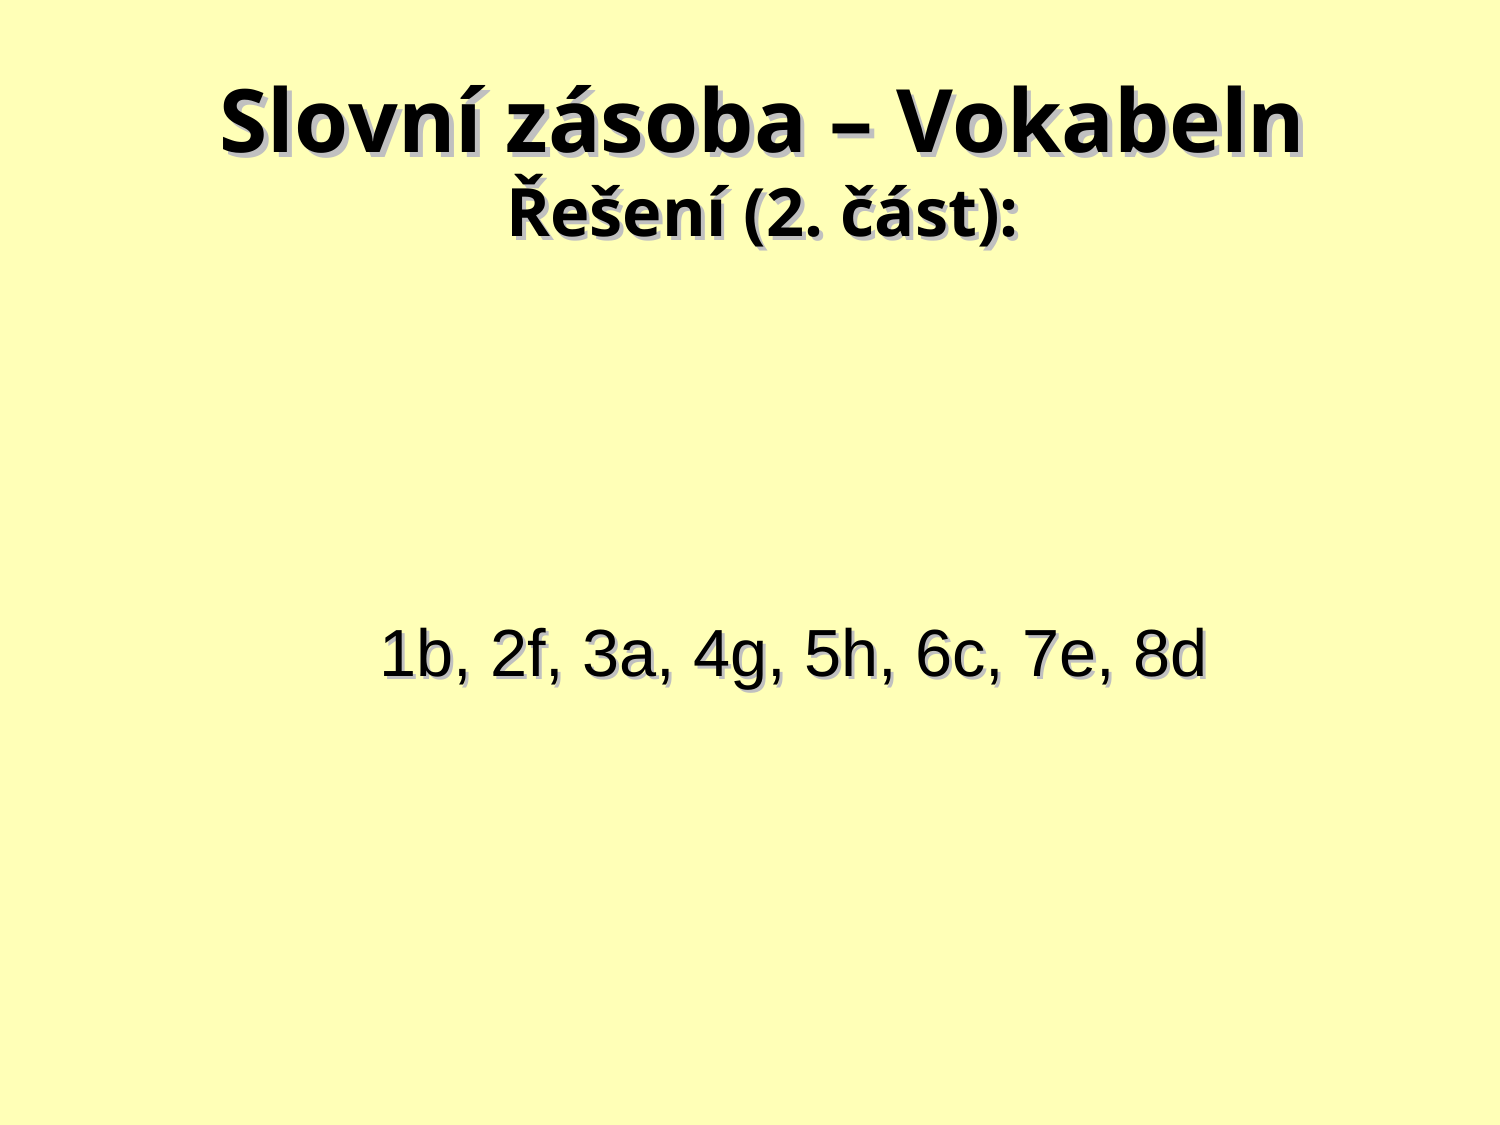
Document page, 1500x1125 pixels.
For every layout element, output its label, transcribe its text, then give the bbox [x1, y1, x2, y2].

title Slovní zásoba – Vokabeln Řešení (2. část): [75, 40, 1451, 276]
list 1b, 2f, 3a, 4g, 5h, 6c, 7e, 8d [137, 312, 1451, 1000]
